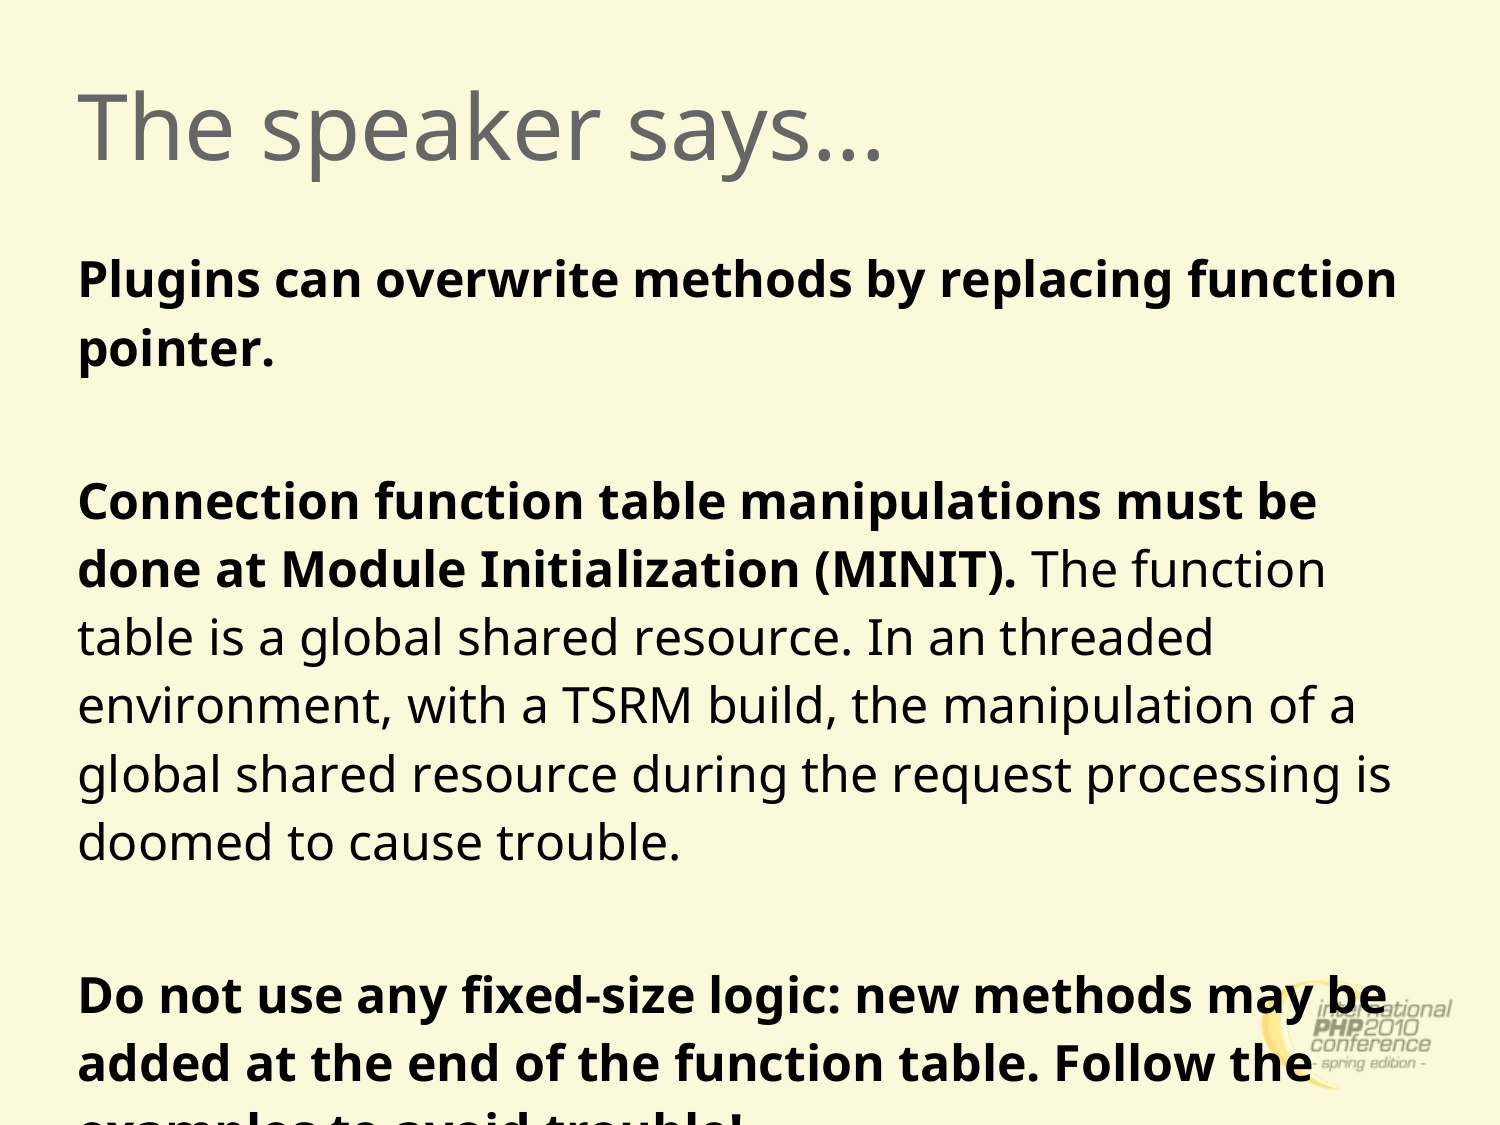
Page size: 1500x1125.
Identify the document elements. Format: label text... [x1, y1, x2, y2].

list Plugins can overwrite methods by replacing function pointer. Connection function table manipulations must be done at Module Initialization (MINIT). The function table is a global shared resource. In an threaded environment, with a TSRM build, the manipulation of a global shared resource during the request processing is doomed to cause trouble. Do not use any fixed-size logic: new methods may be added at the end of the function table. Follow the examples to avoid trouble! [62, 236, 1438, 1070]
text_box [0, 0, 1500, 1125]
title The speaker says... [62, 37, 1438, 213]
